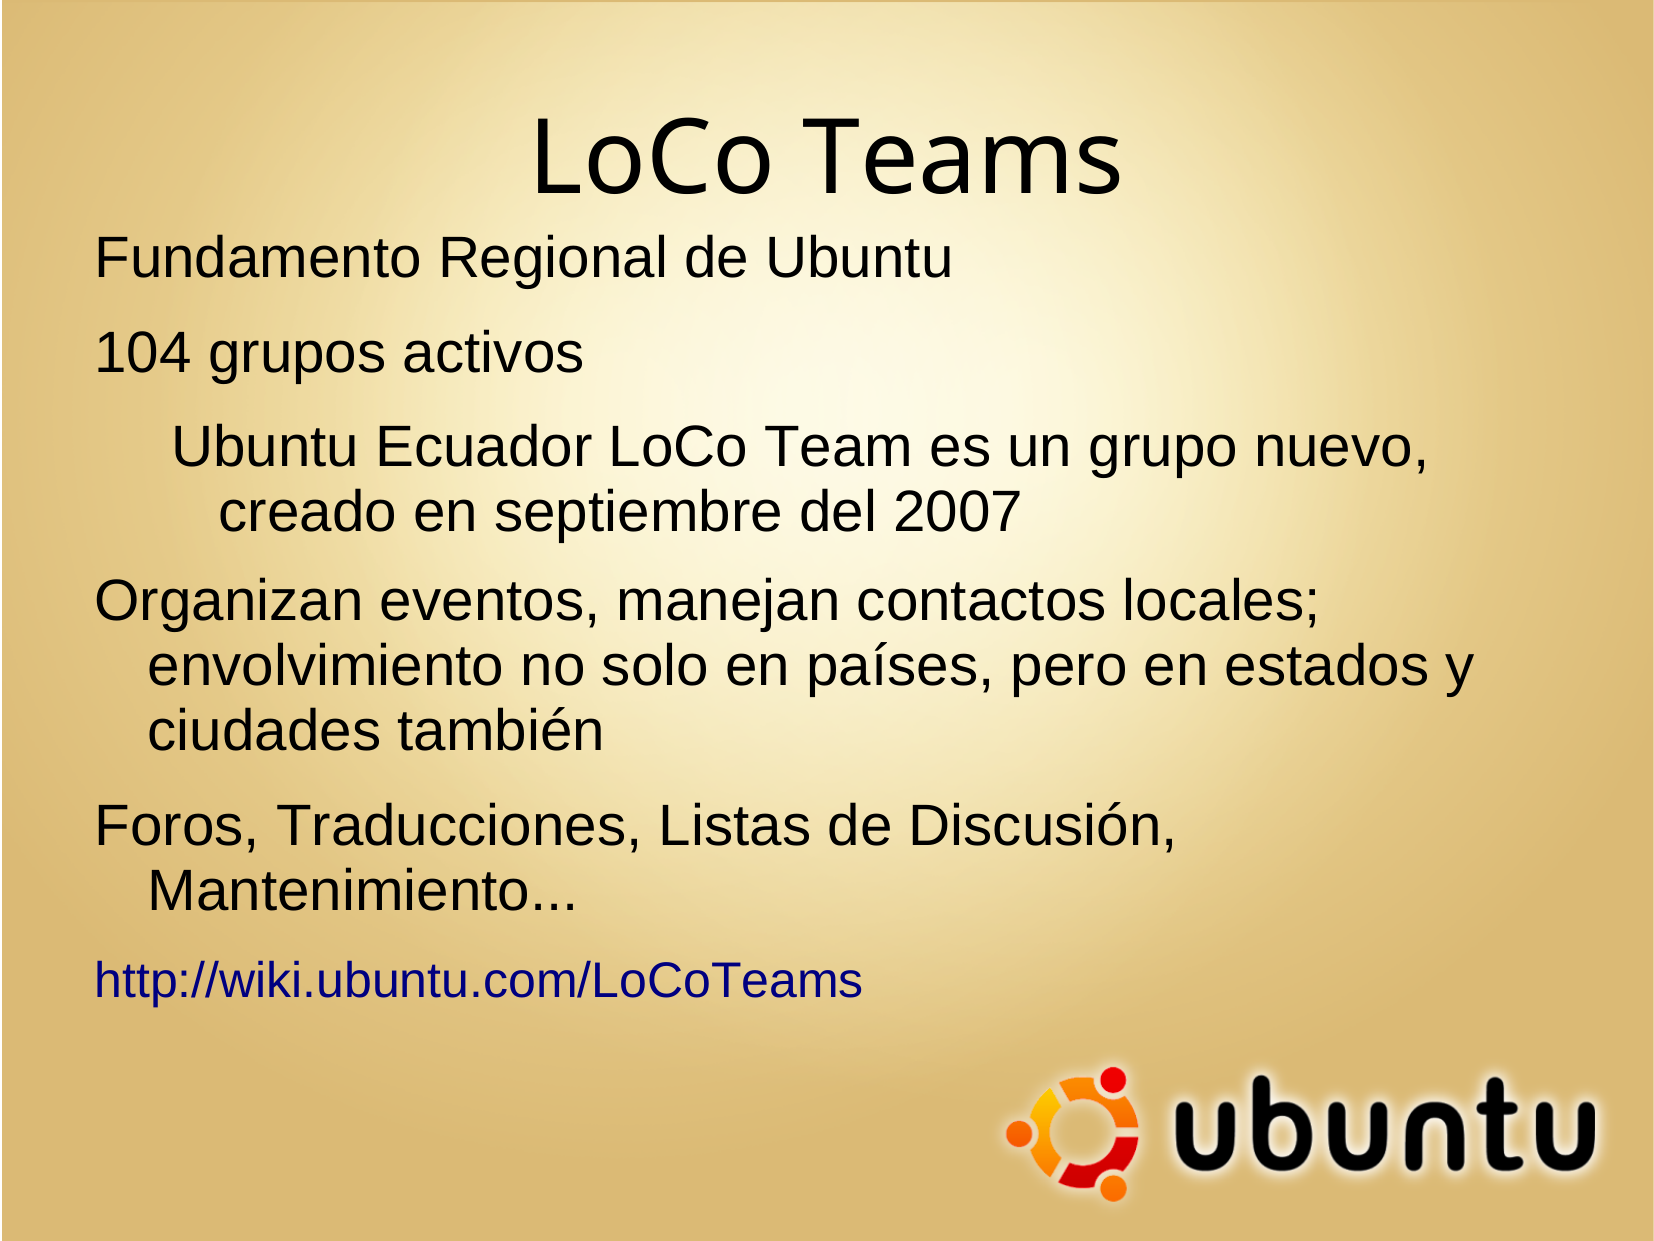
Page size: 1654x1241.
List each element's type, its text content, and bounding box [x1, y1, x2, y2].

list Fundamento Regional de Ubuntu 104 grupos activos Ubuntu Ecuador LoCo Team es un grupo nuevo, creado en septiembre del 2007 Organizan eventos, manejan contactos locales; envolvimiento no solo en países, pero en estados y ciudades también Foros, Traducciones, Listas de Discusión, Mantenimiento... http://wiki.ubuntu.com/LoCoTeams [76, 225, 1565, 1220]
title LoCo Teams [82, 49, 1571, 257]
picture [2, 0, 1654, 1241]
